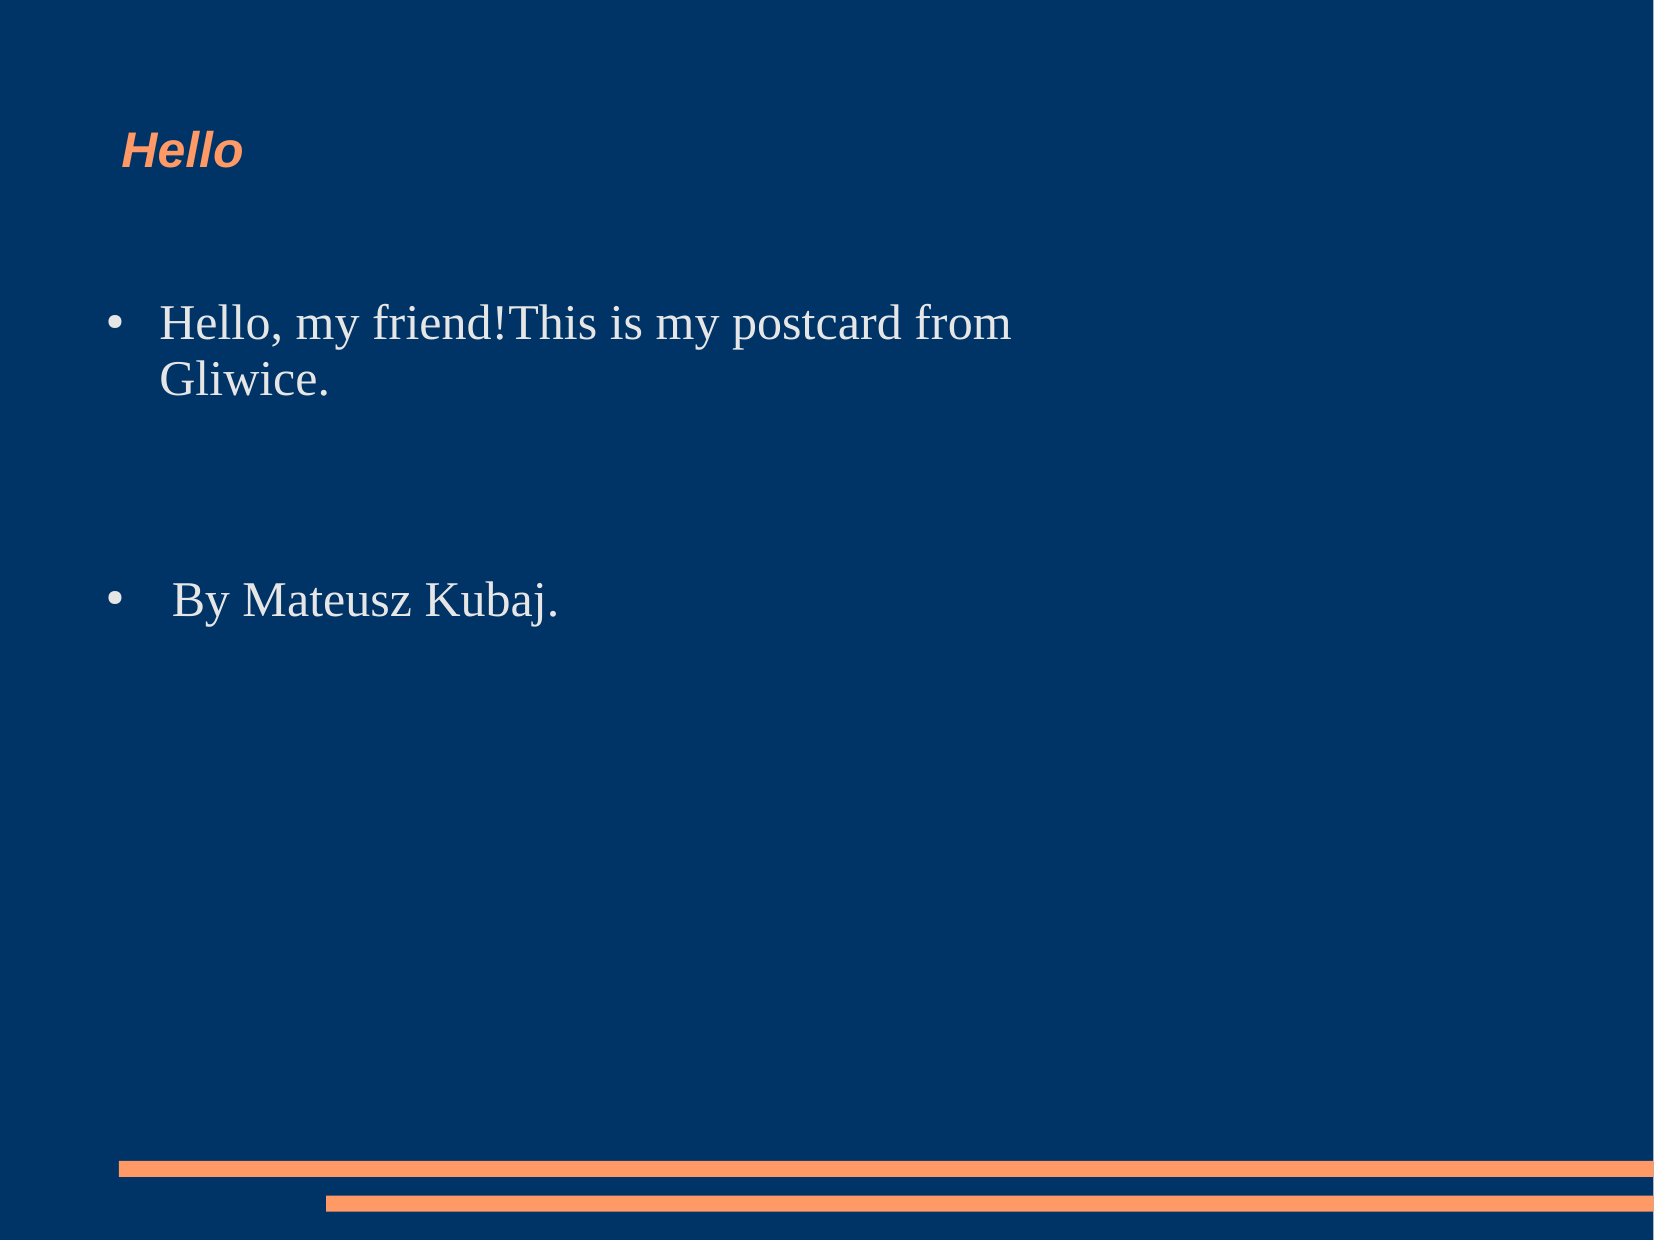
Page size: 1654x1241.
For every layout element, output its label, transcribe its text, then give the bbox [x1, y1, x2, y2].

title Hello [121, 46, 1534, 254]
list Hello, my friend!This is my postcard from Gliwice. By Mateusz Kubaj. [88, 295, 1577, 1114]
